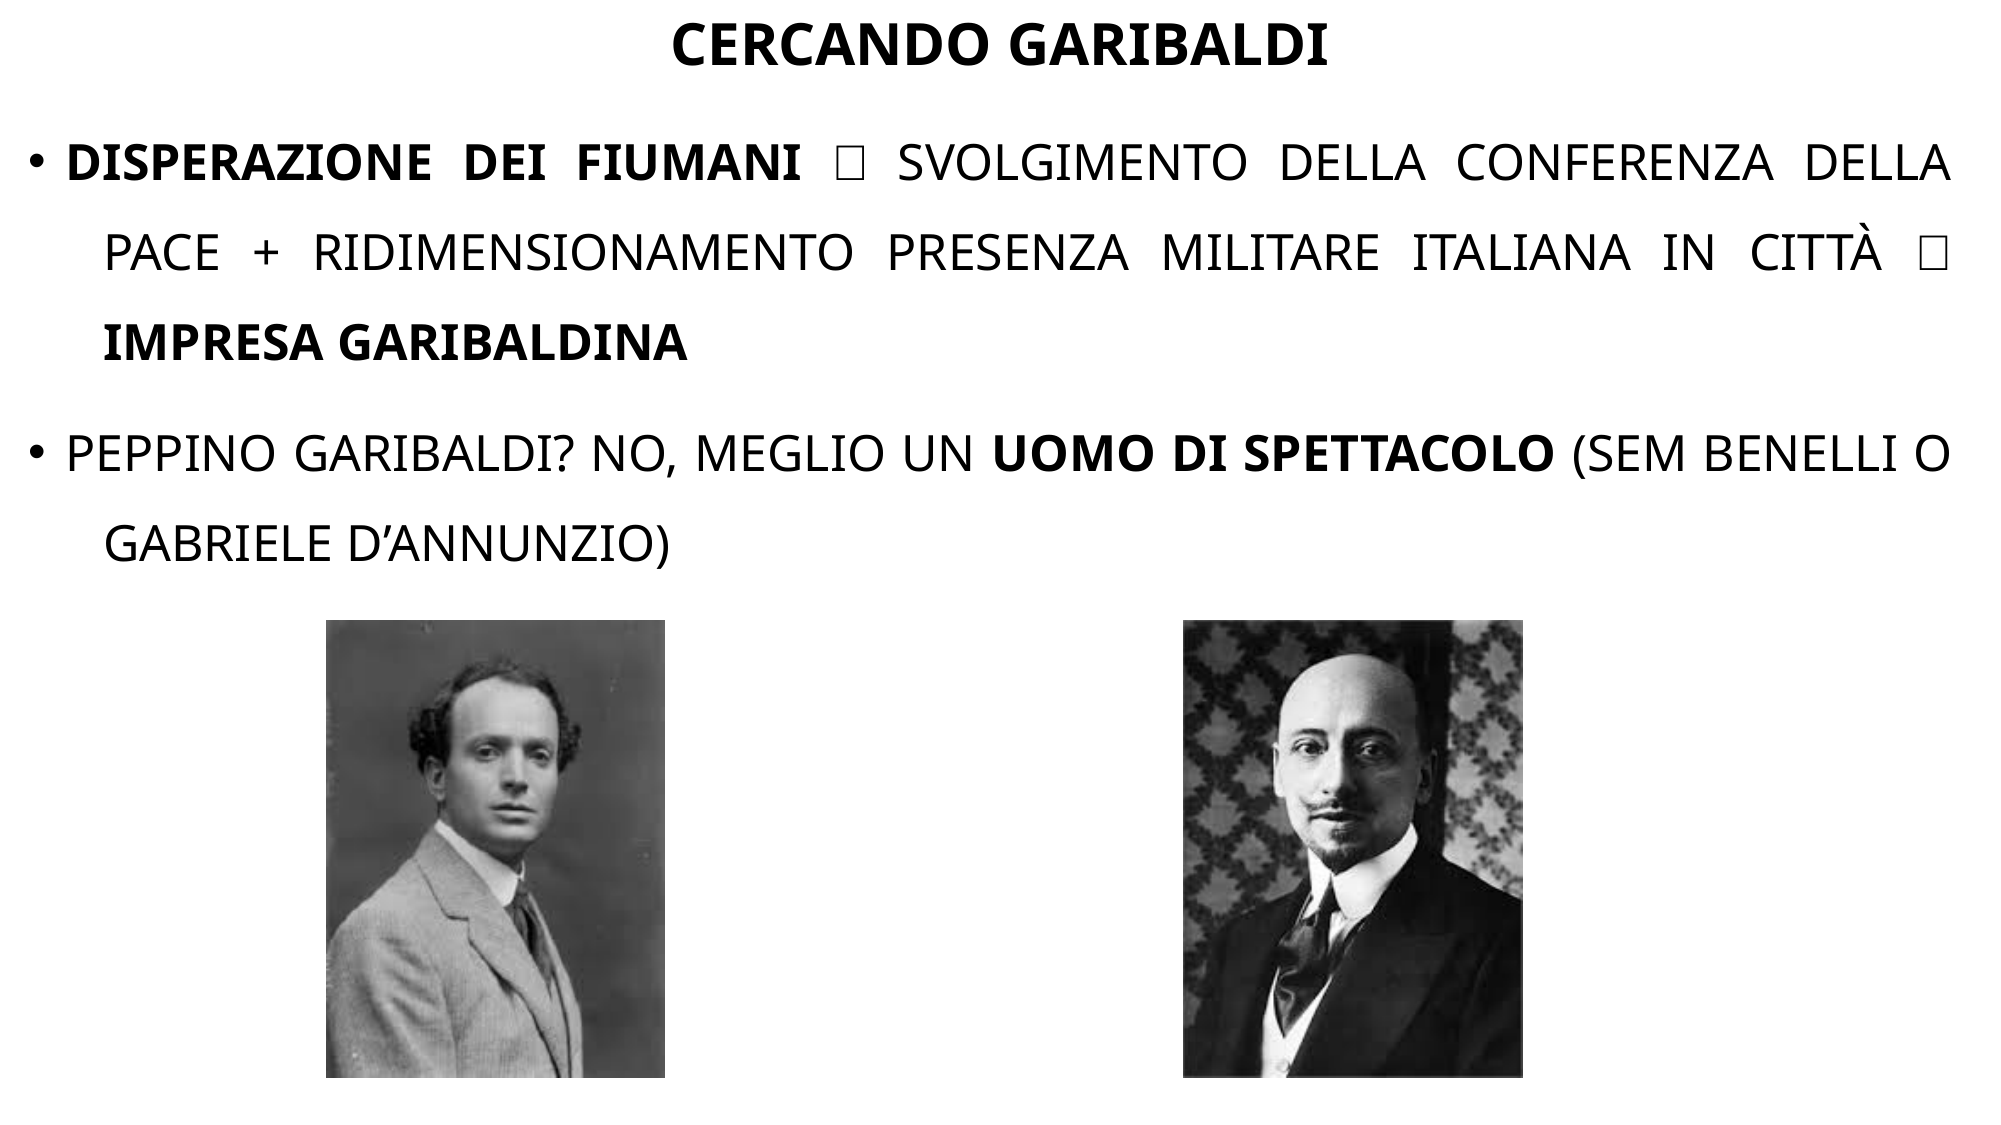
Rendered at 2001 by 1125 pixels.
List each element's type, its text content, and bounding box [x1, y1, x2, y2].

picture [1183, 620, 1523, 1078]
title CERCANDO GARIBALDI [137, 0, 1863, 93]
list DISPERAZIONE DEI FIUMANI  SVOLGIMENTO DELLA CONFERENZA DELLA PACE + RIDIMENSIONAMENTO PRESENZA MILITARE ITALIANA IN CITTÀ  IMPRESA GARIBALDINA PEPPINO GARIBALDI? NO, MEGLIO UN UOMO DI SPETTACOLO (SEM BENELLI O GABRIELE D’ANNUNZIO) [13, 93, 1968, 1125]
picture [326, 620, 665, 1078]
